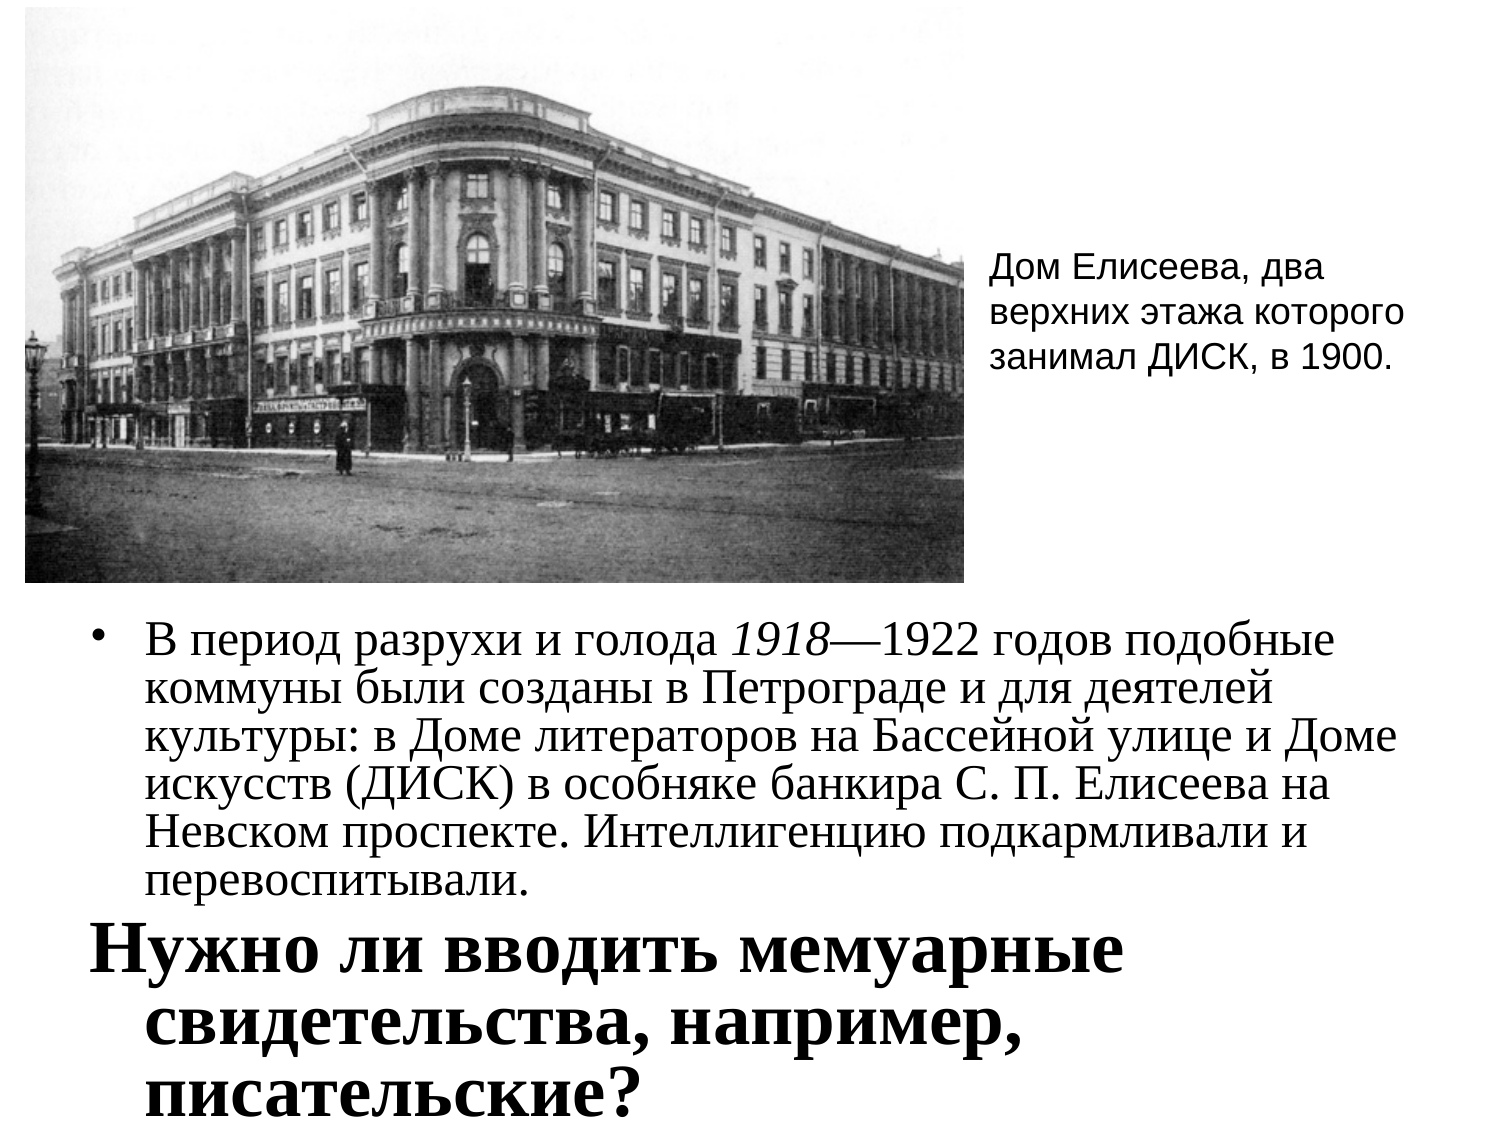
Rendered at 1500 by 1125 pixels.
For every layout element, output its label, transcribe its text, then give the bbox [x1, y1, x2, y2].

list В период разрухи и голода 1918—1922 годов подобные коммуны были созданы в Петрограде и для деятелей культуры: в Доме литераторов на Бассейной улице и Доме искусств (ДИСК) в особняке банкира С. П. Елисеева на Невском проспекте. Интеллигенцию подкармливали и перевоспитывали. Нужно ли вводить мемуарные свидетельства, например, писательские? [75, 609, 1426, 1125]
picture [25, 7, 964, 583]
text_box Дом Елисеева, два верхних этажа которого занимал ДИСК, в 1900. [974, 234, 1471, 386]
